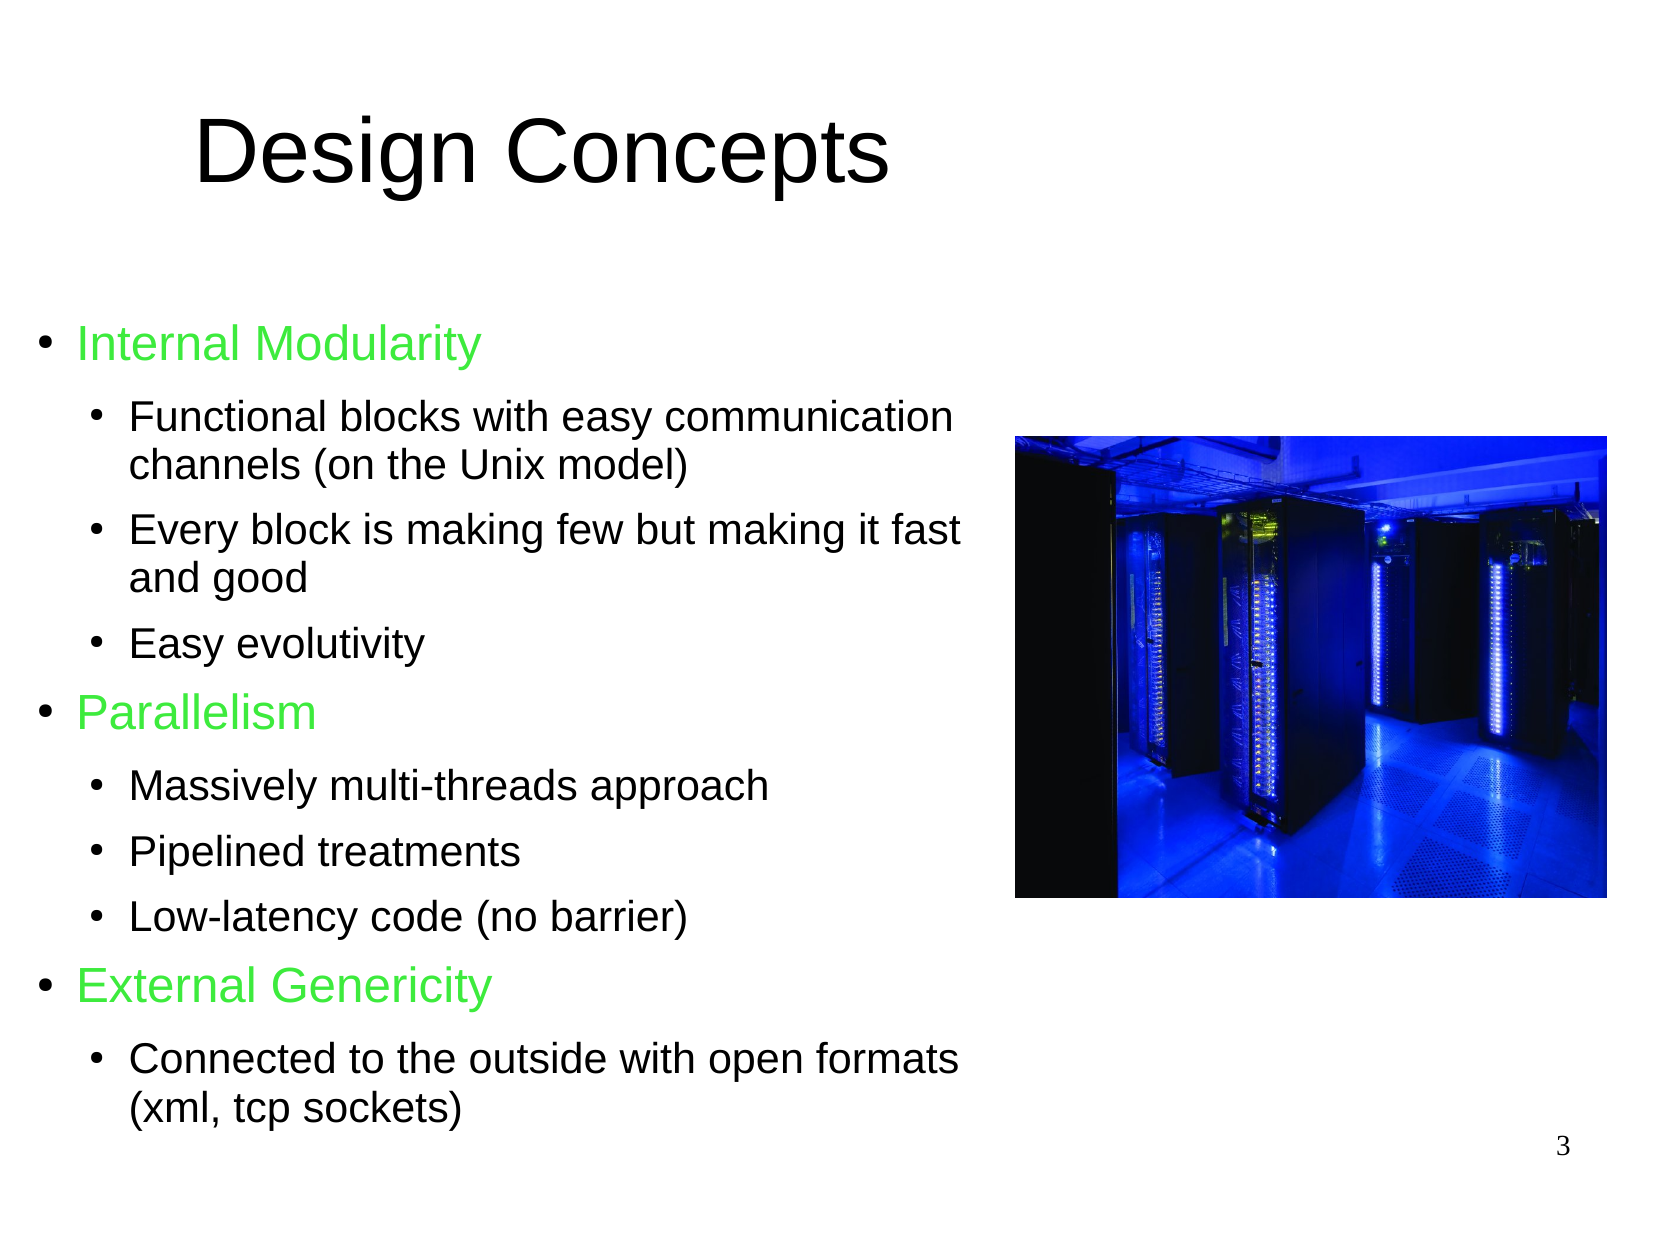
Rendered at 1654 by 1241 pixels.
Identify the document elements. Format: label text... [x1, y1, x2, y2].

list Internal Modularity Functional blocks with easy communication channels (on the Unix model) Every block is making few but making it fast and good Easy evolutivity Parallelism Massively multi-threads approach Pipelined treatments Low-latency code (no barrier) External Genericity Connected to the outside with open formats (xml, tcp sockets) [23, 315, 1004, 1134]
picture [1015, 436, 1607, 898]
title Design Concepts [70, 47, 1016, 255]
